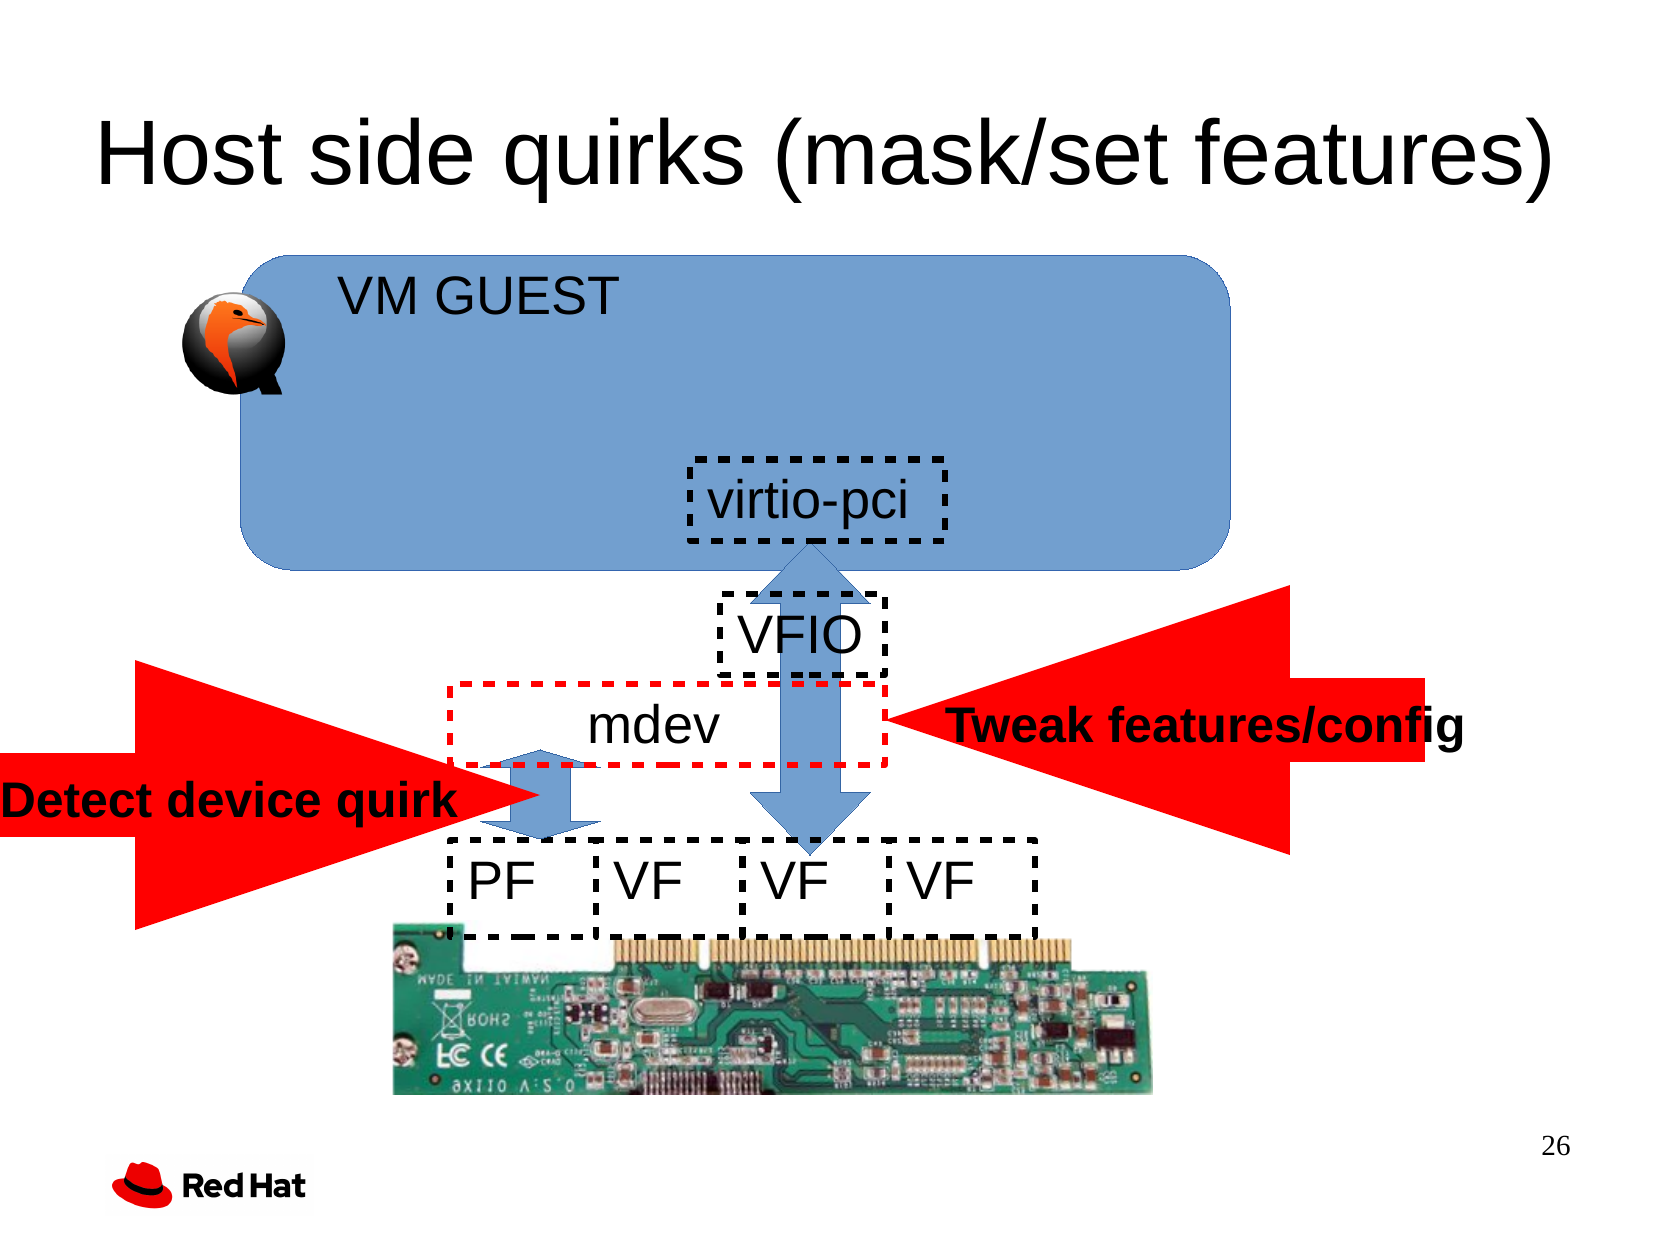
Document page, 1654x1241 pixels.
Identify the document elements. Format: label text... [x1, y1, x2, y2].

text_box Tweak features/config [930, 690, 1486, 766]
title Host side quirks (mask/set features) [82, 49, 1571, 257]
text_box [243, 255, 1228, 290]
text_box virtio-pci [690, 459, 946, 541]
picture [105, 1154, 314, 1216]
text_box Detect device quirk [0, 765, 541, 841]
text_box VM GUEST [323, 258, 637, 334]
list [82, 290, 1571, 1010]
picture [390, 1010, 1153, 1096]
